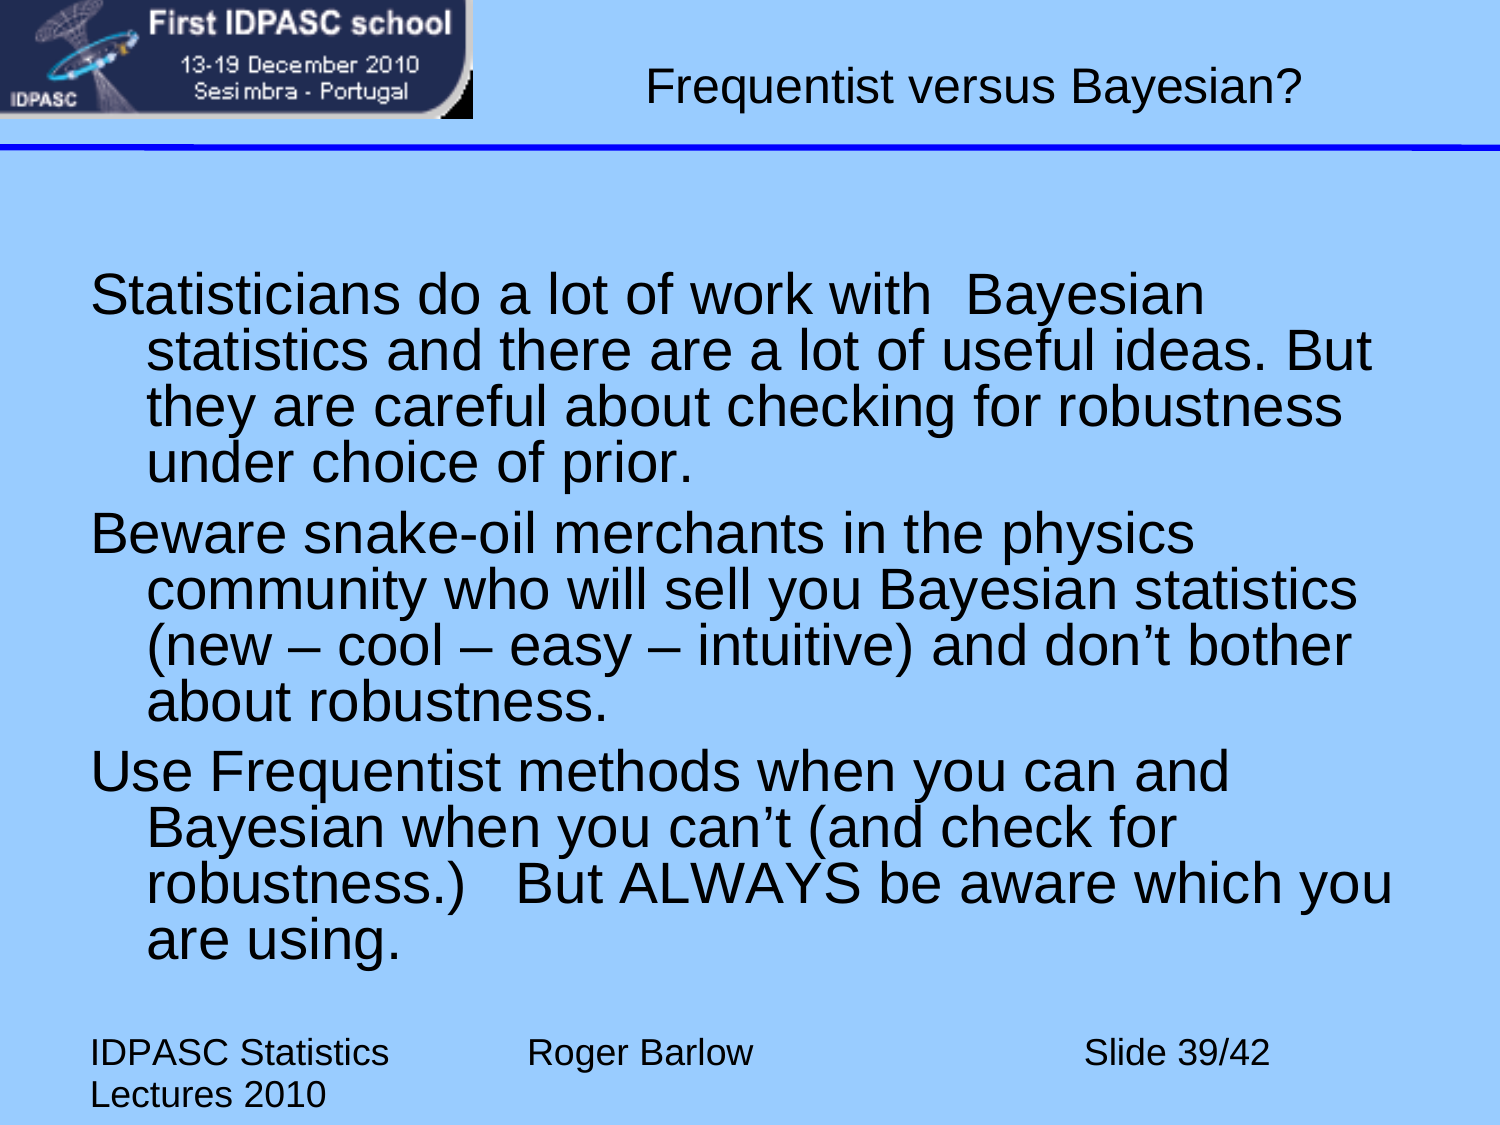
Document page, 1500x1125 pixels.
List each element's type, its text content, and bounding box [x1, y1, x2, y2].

title Frequentist versus Bayesian? [531, 19, 1418, 148]
picture [0, 0, 473, 119]
text_box Statisticians do a lot of work with Bayesian statistics and there are a lot of useful ideas. But they are careful about checking for robustness under choice of prior. Beware snake-oil merchants in the physics community who will sell you Bayesian statistics (new – cool – easy – intuitive) and don’t bother about robustness. Use Frequentist methods when you can and Bayesian when you can’t (and check for robustness.) But ALWAYS be aware which you are using. [75, 262, 1426, 1005]
